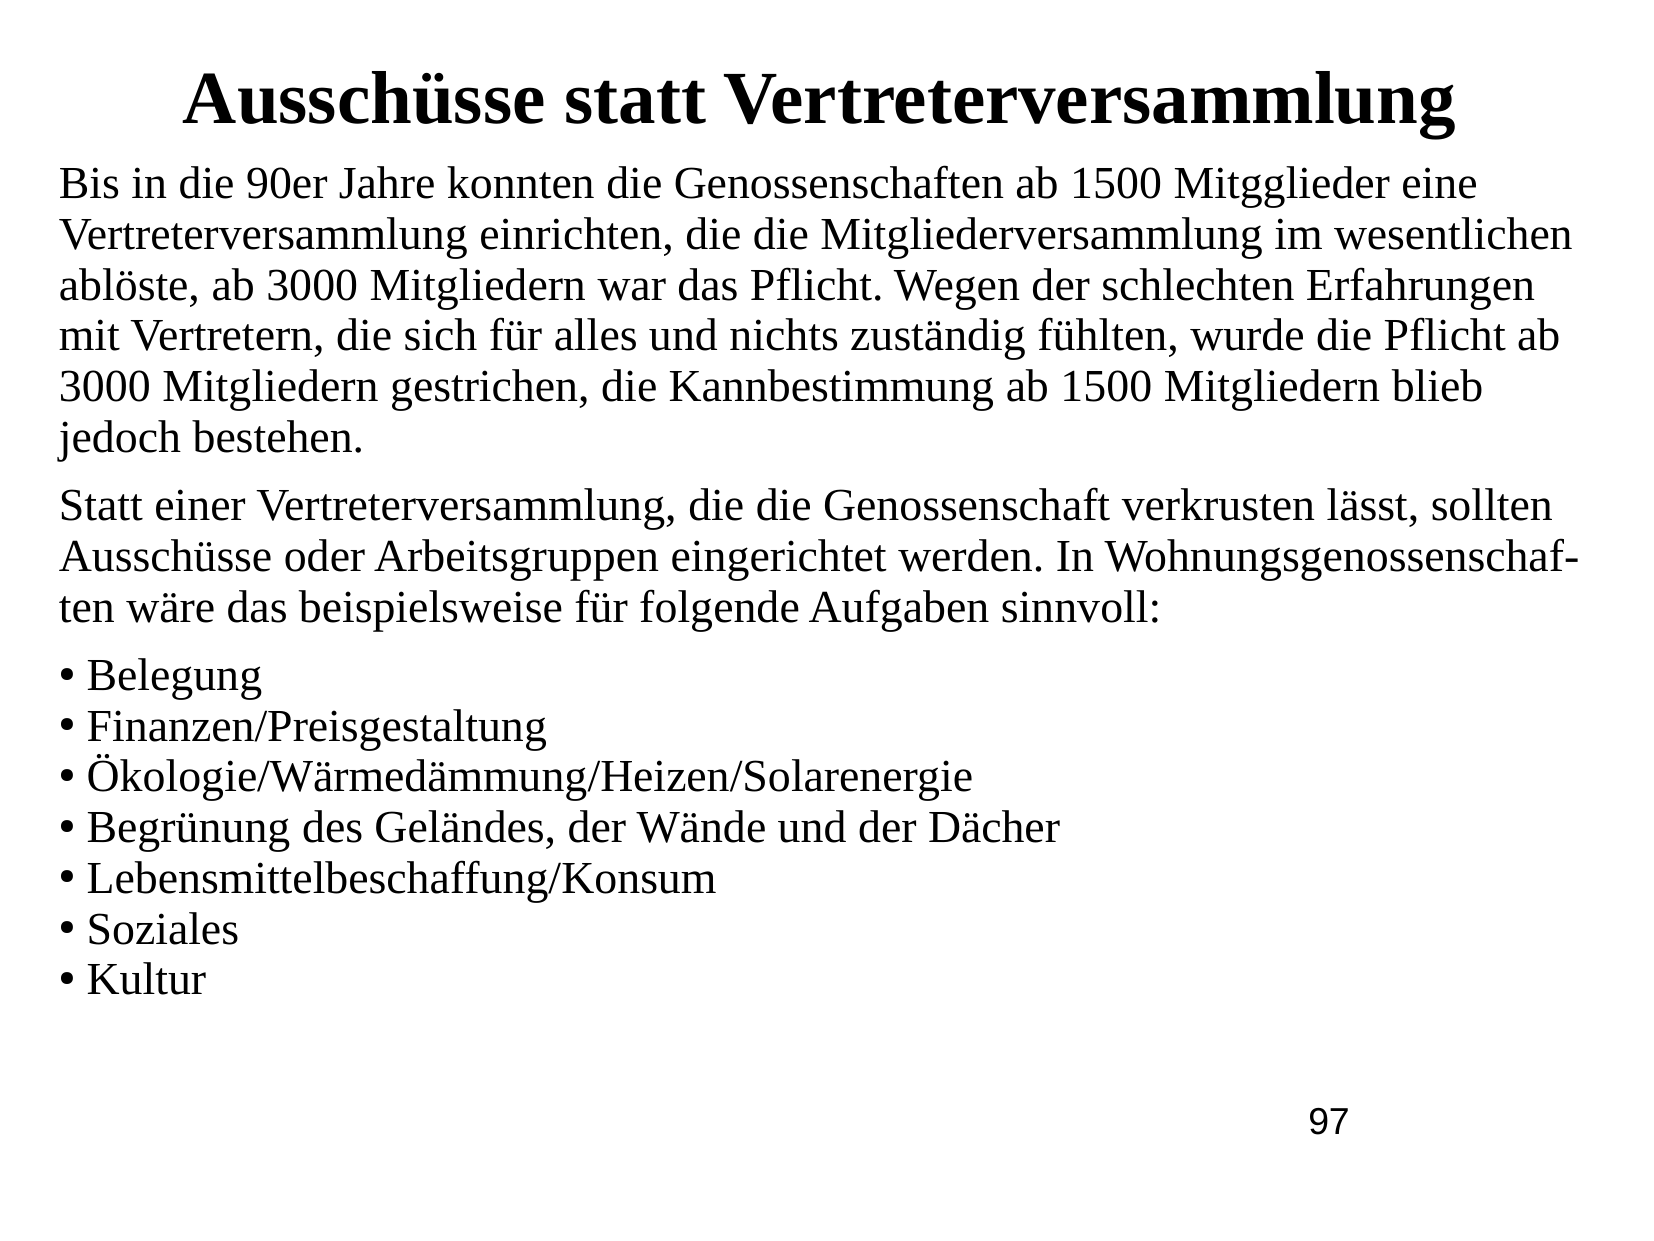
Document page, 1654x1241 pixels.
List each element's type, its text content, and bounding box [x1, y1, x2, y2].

text_box Ausschüsse statt Vertreterversammlung Bis in die 90er Jahre konnten die Genossenschaften ab 1500 Mitgglieder eine Vertreterversammlung einrichten, die die Mitgliederversammlung im wesentlichen ablöste, ab 3000 Mitgliedern war das Pflicht. Wegen der schlechten Erfahrungen mit Vertretern, die sich für alles und nichts zuständig fühlten, wurde die Pflicht ab 3000 Mitgliedern gestrichen, die Kannbestimmung ab 1500 Mitgliedern blieb jedoch bestehen. Statt einer Vertreterversammlung, die die Genossenschaft verkrusten lässt, sollten Ausschüsse oder Arbeitsgruppen eingerichtet werden. In Wohnungsgenossenschaf-ten wäre das beispielsweise für folgende Aufgaben sinnvoll: Belegung Finanzen/Preisgestaltung Ökologie/Wärmedämmung/Heizen/Solarenergie Begrünung des Geländes, der Wände und der Dächer Lebensmittelbeschaffung/Konsum Soziales Kultur [44, 49, 1610, 1013]
text_box <Nummer> [1293, 1093, 1511, 1164]
